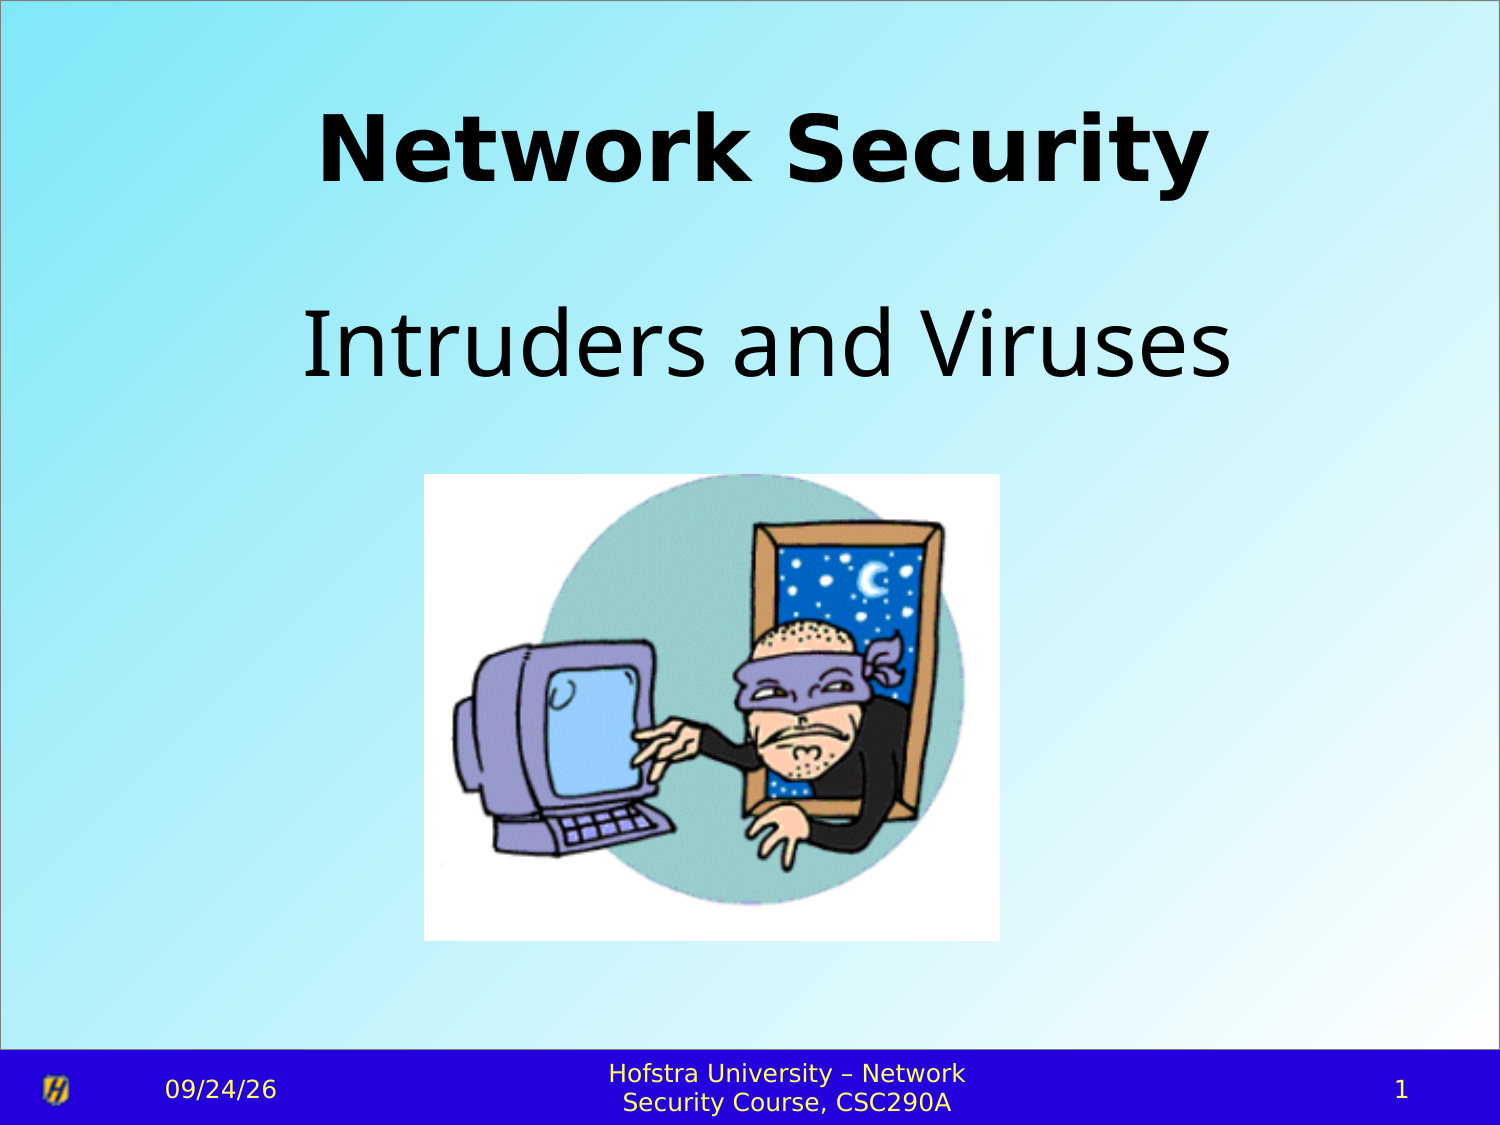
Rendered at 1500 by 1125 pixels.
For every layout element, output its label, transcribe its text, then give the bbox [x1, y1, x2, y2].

picture [424, 474, 1000, 941]
text_box Intruders and Viruses [87, 299, 1450, 412]
title Network Security [124, 84, 1404, 212]
picture [37, 1072, 76, 1110]
